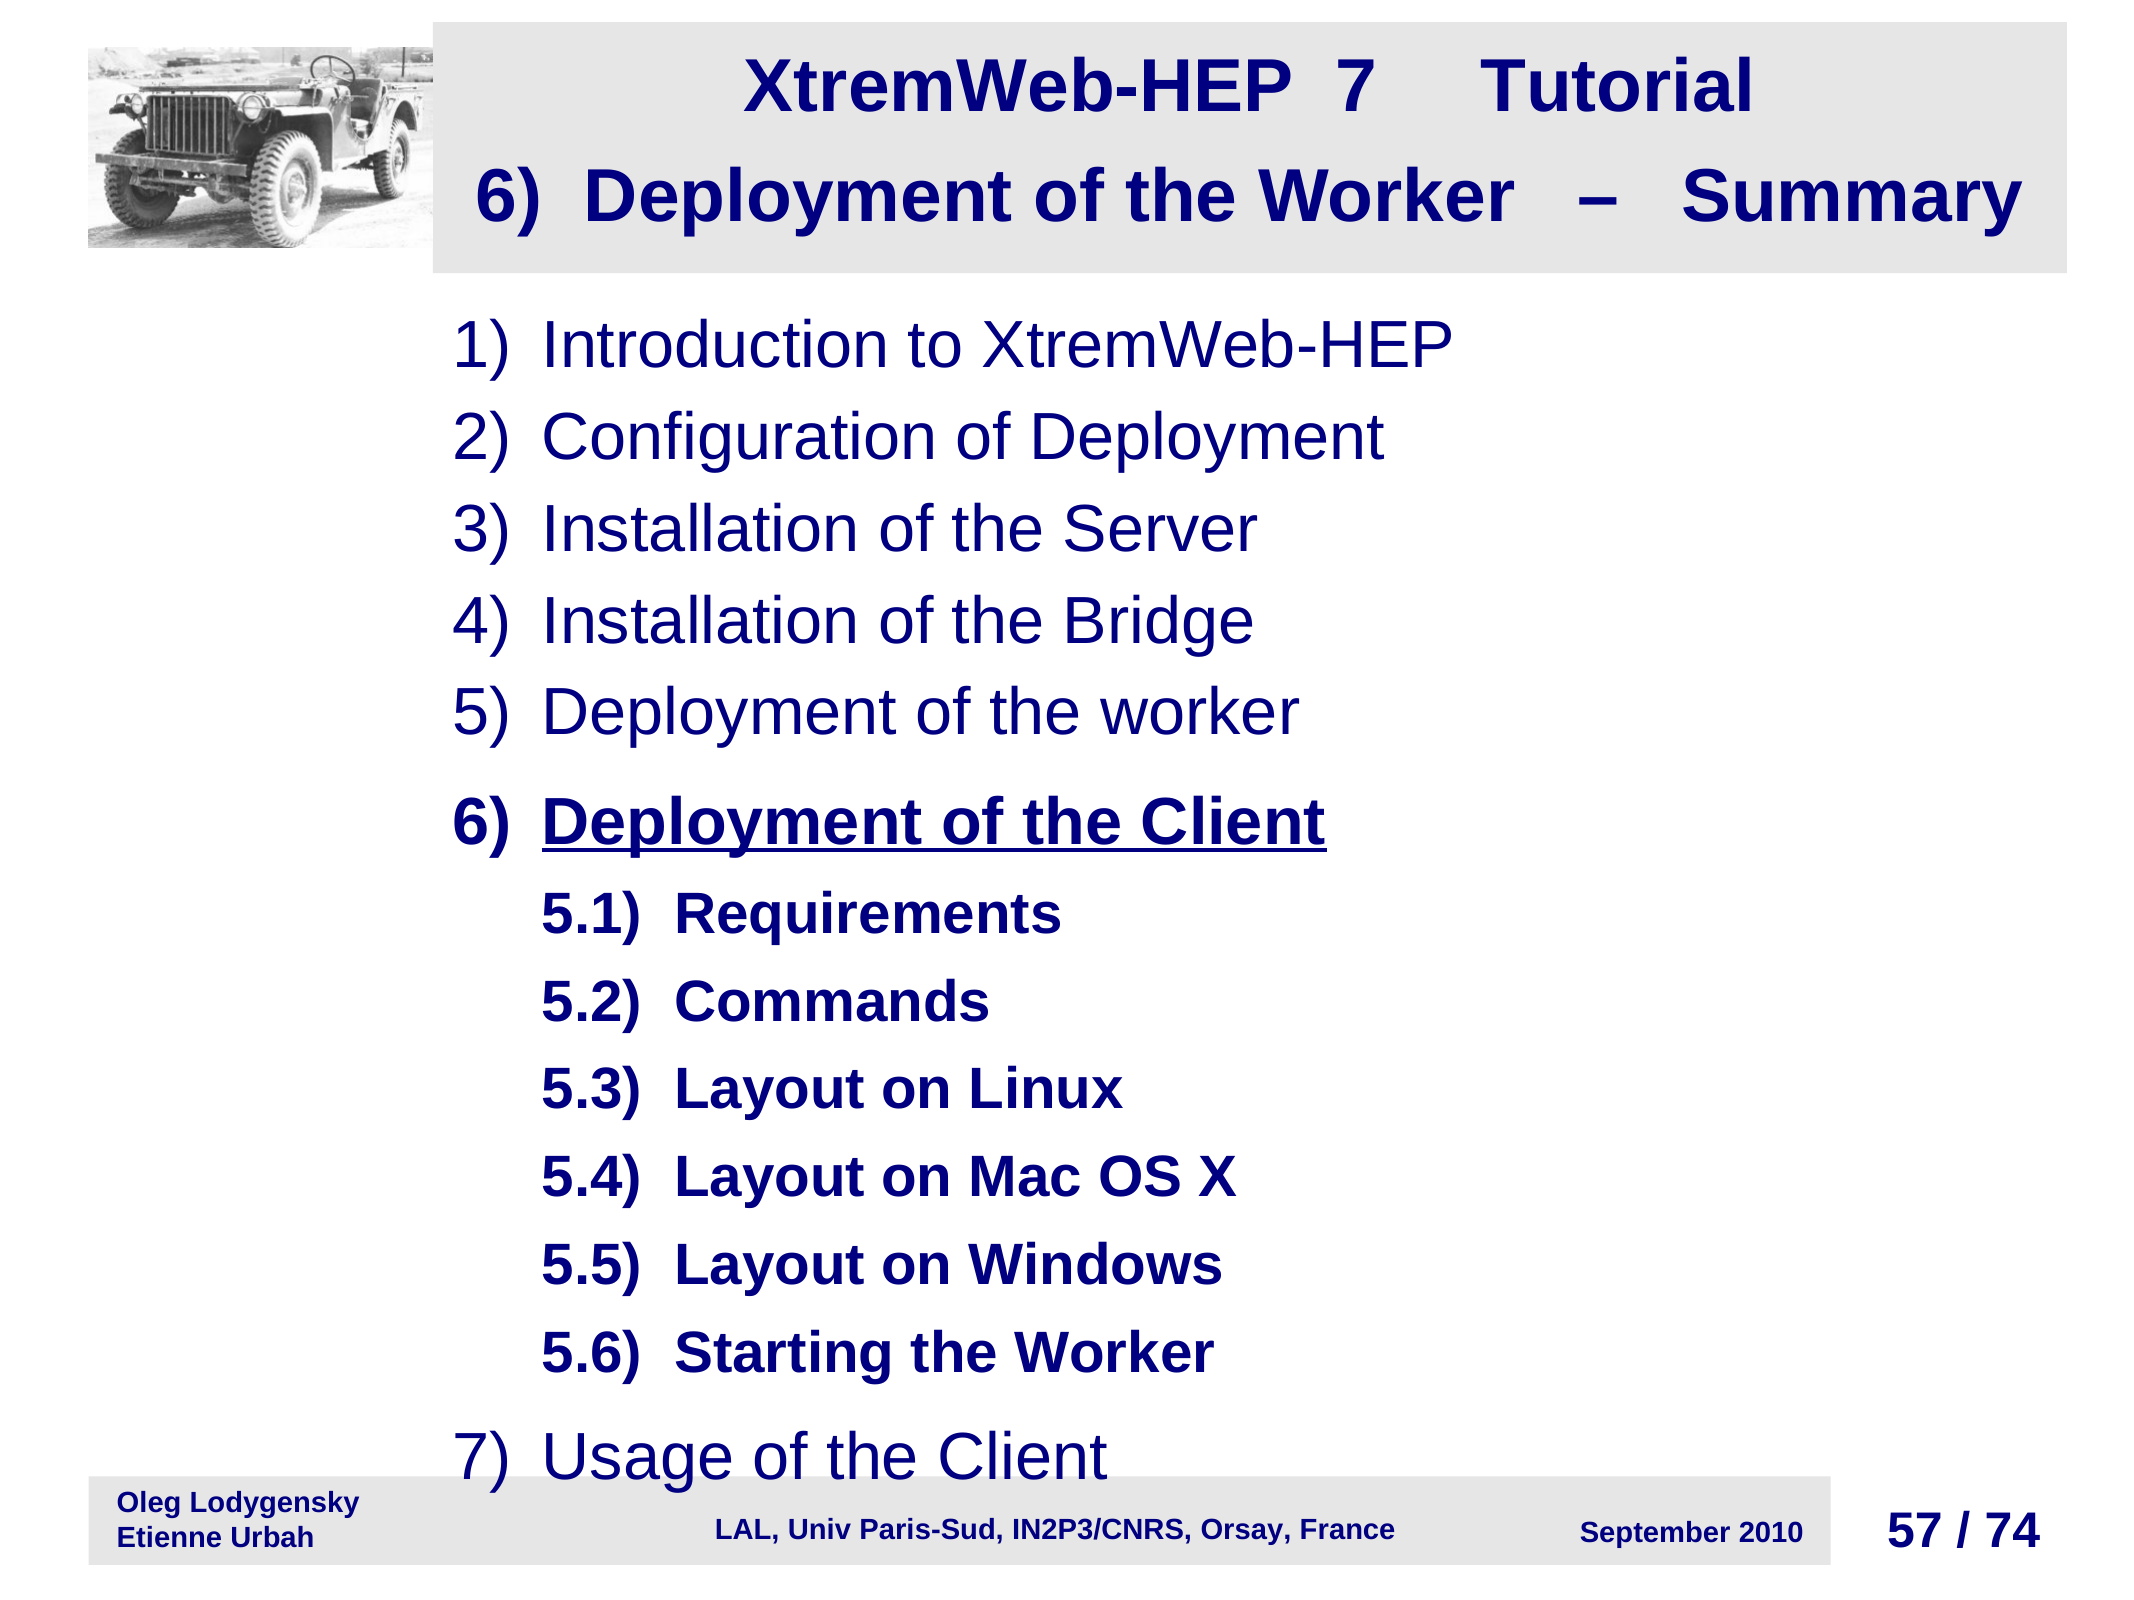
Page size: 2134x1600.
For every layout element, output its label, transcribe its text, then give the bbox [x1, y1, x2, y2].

title 6) Deployment of the Worker – Summary [442, 118, 2067, 266]
picture [88, 47, 433, 248]
text_box Introduction to XtremWeb-HEP Configuration of Deployment Installation of the Server Installation of the Bridge Deployment of the worker Deployment of the Client Requirements Commands Layout on Linux Layout on Mac OS X Layout on Windows Starting the Worker Usage of the Client [453, 301, 1930, 1404]
